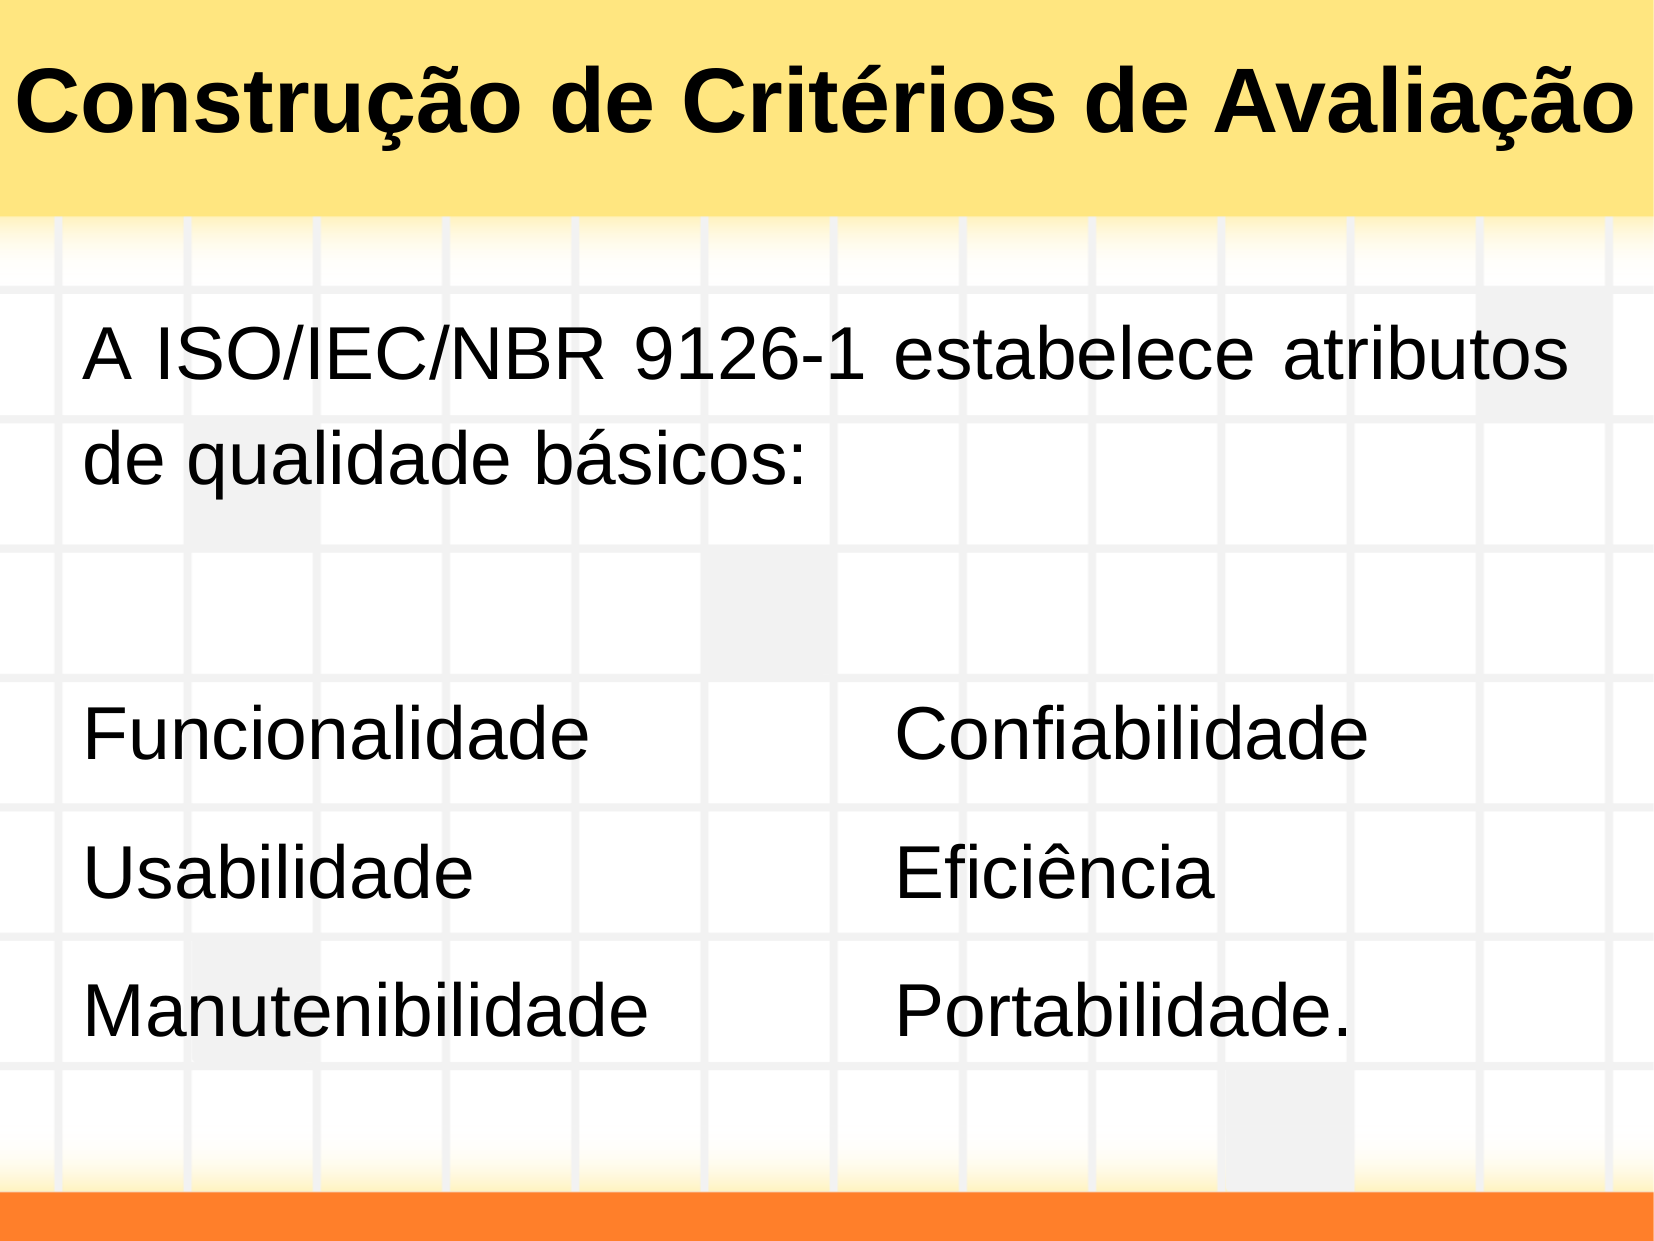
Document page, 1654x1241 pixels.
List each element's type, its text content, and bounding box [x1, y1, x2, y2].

picture [0, 0, 1654, 1241]
list A ISO/IEC/NBR 9126-1 estabelece atributos de qualidade básicos: Funcionalidade Confiabilidade Usabilidade Eficiência Manutenibilidade Portabilidade. [82, 290, 1571, 1146]
title Construção de Critérios de Avaliação [5, 49, 1648, 257]
